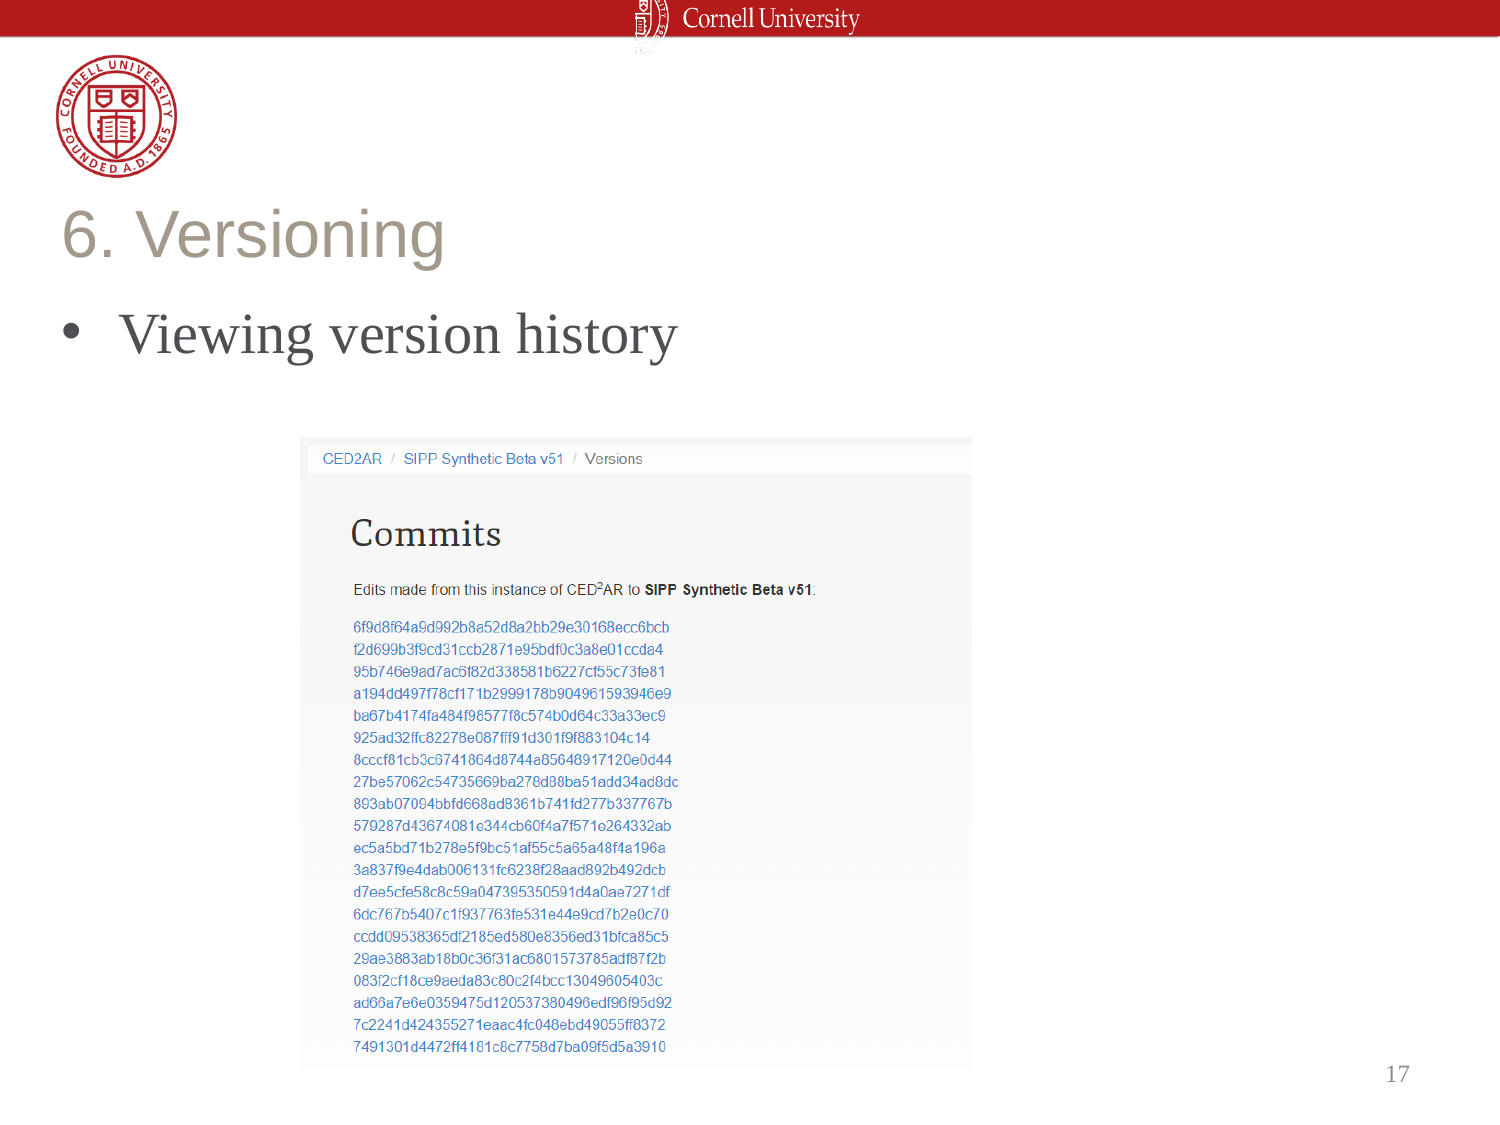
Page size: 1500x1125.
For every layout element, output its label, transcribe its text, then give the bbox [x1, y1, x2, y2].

picture [635, 0, 860, 60]
list Viewing version history [46, 288, 1471, 944]
slide_number <number> [1074, 1042, 1425, 1103]
picture [50, 50, 195, 174]
picture [300, 437, 972, 1069]
title 6. Versioning [46, 174, 1471, 288]
